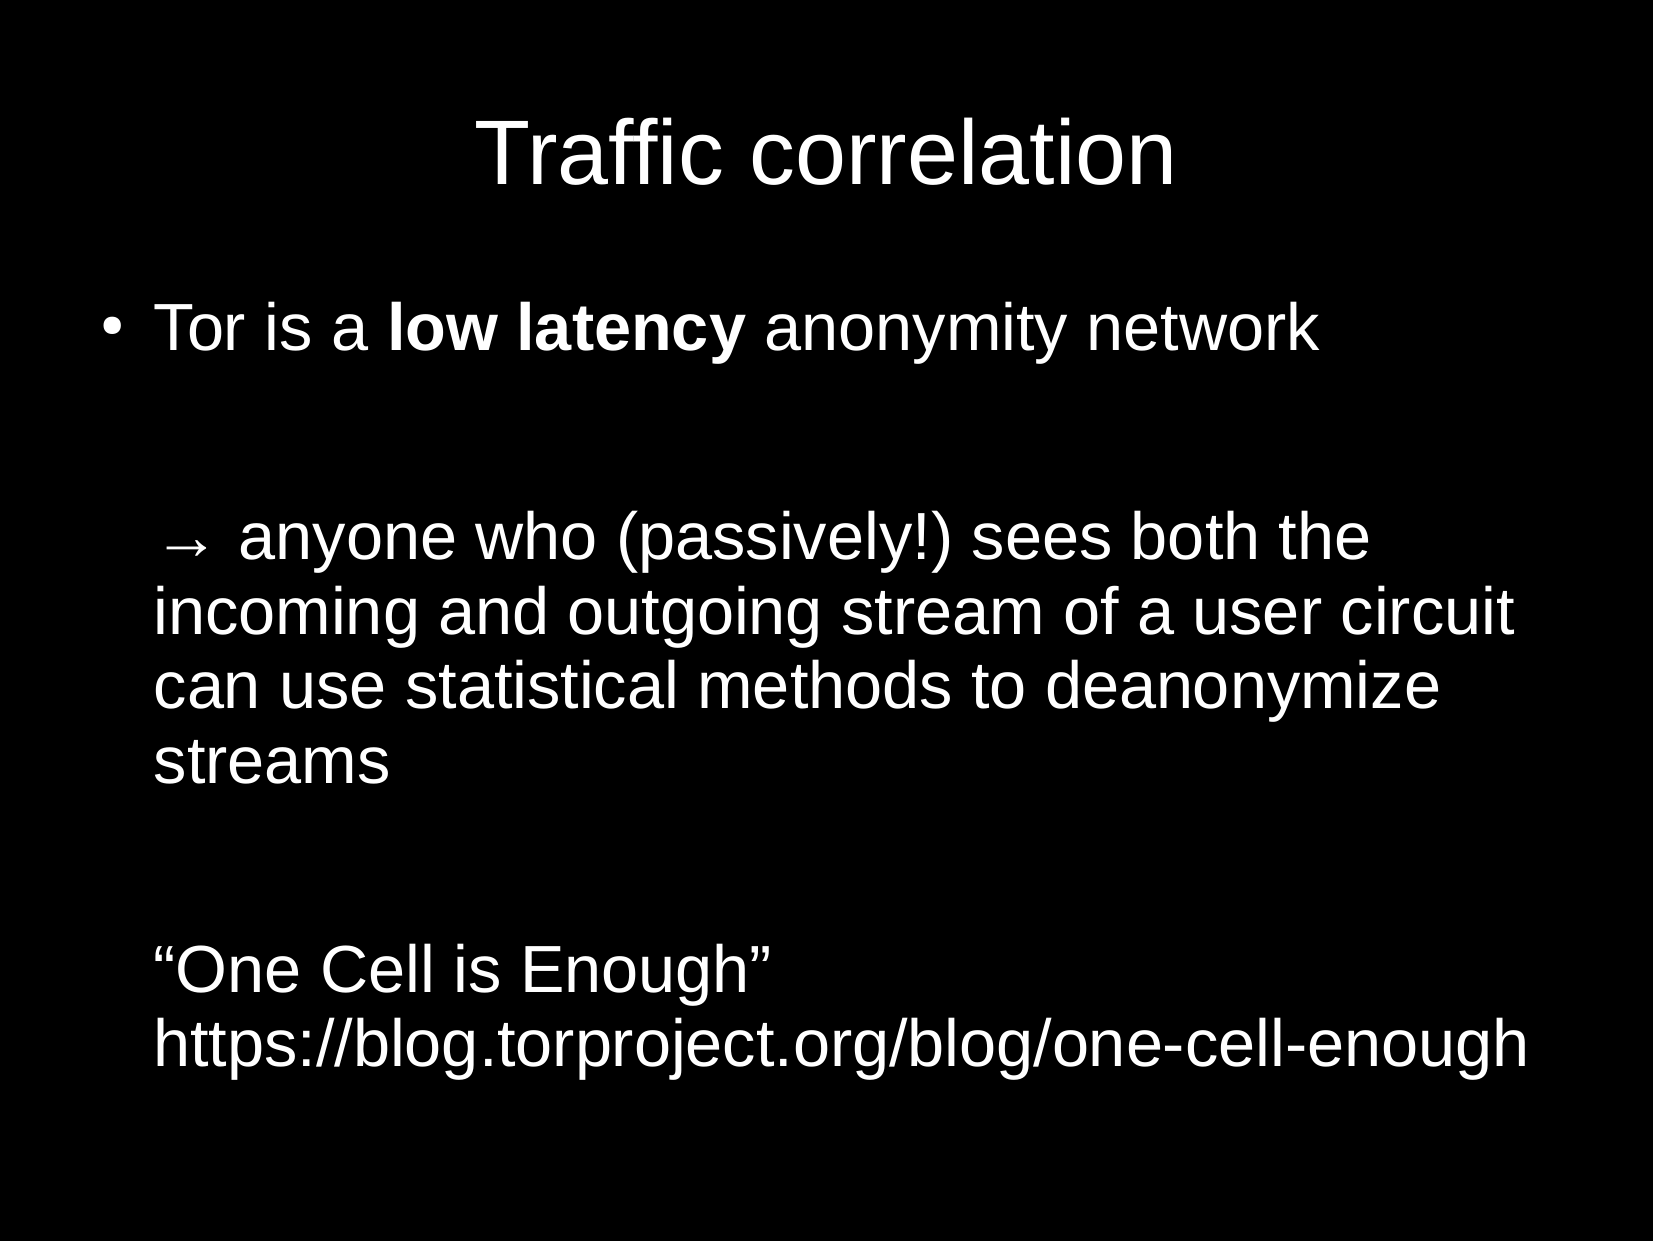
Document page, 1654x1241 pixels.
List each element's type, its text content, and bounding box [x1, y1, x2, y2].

list Tor is a low latency anonymity network → anyone who (passively!) sees both the incoming and outgoing stream of a user circuit can use statistical methods to deanonymize streams “One Cell is Enough” https://blog.torproject.org/blog/one-cell-enough [82, 290, 1571, 1082]
title Traffic correlation [82, 49, 1571, 257]
